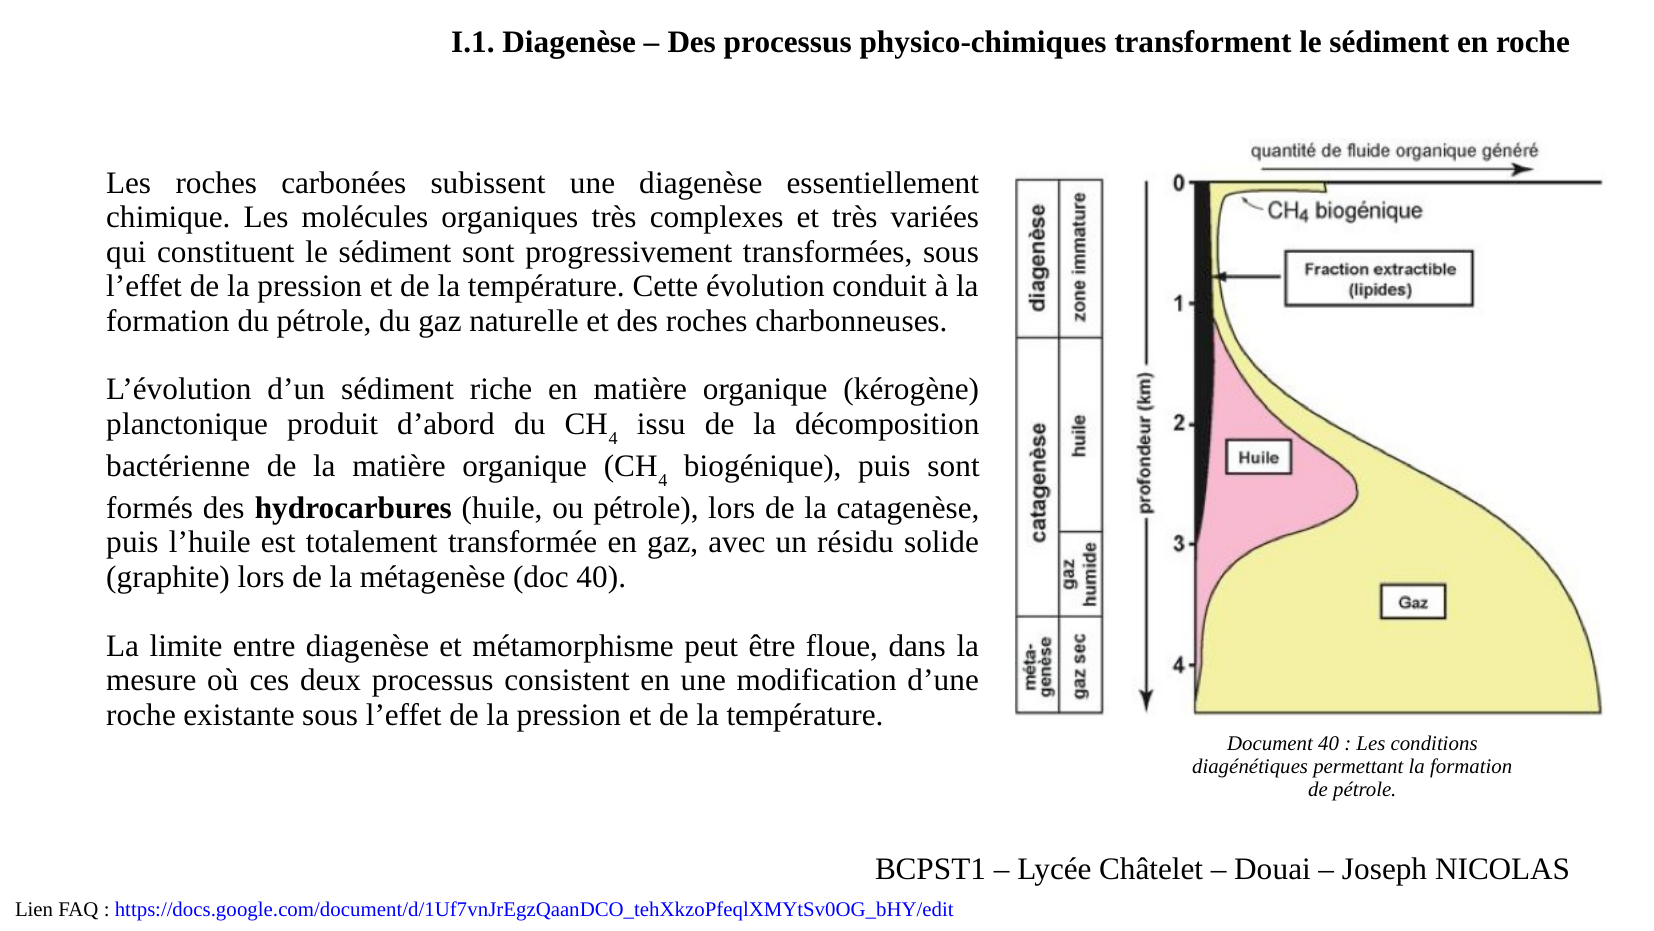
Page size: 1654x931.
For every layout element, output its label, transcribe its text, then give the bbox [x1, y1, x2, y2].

text_box Lien FAQ : https://docs.google.com/document/d/1Uf7vnJrEgzQaanDCO_tehXkzoPfeqlXMYtSv0OG_bHY/edit [0, 897, 993, 931]
text_box Document 40 : Les conditions diagénétiques permettant la formation de pétrole. [1181, 721, 1524, 813]
text_box BCPST1 – Lycée Châtelet – Douai – Joseph NICOLAS [637, 832, 1571, 905]
text_box Les roches carbonées subissent une diagenèse essentiellement chimique. Les molécules organiques très complexes et très variées qui constituent le sédiment sont progressivement transformées, sous l’effet de la pression et de la température. Cette évolution conduit à la formation du pétrole, du gaz naturelle et des roches charbonneuses. L’évolution d’un sédiment riche en matière organique (kérogène) planctonique produit d’abord du CH4 issu de la décomposition bactérienne de la matière organique (CH4 biogénique), puis sont formés des hydrocarbures (huile, ou pétrole), lors de la catagenèse, puis l’huile est totalement transformée en gaz, avec un résidu solide (graphite) lors de la métagenèse (doc 40). La limite entre diagenèse et métamorphisme peut être floue, dans la mesure où ces deux processus consistent en une modification d’une roche existante sous l’effet de la pression et de la température. [106, 165, 981, 767]
text_box I.1. Diagenèse – Des processus physico-chimiques transforment le sédiment en roche [401, 5, 1572, 78]
picture [1014, 138, 1607, 721]
